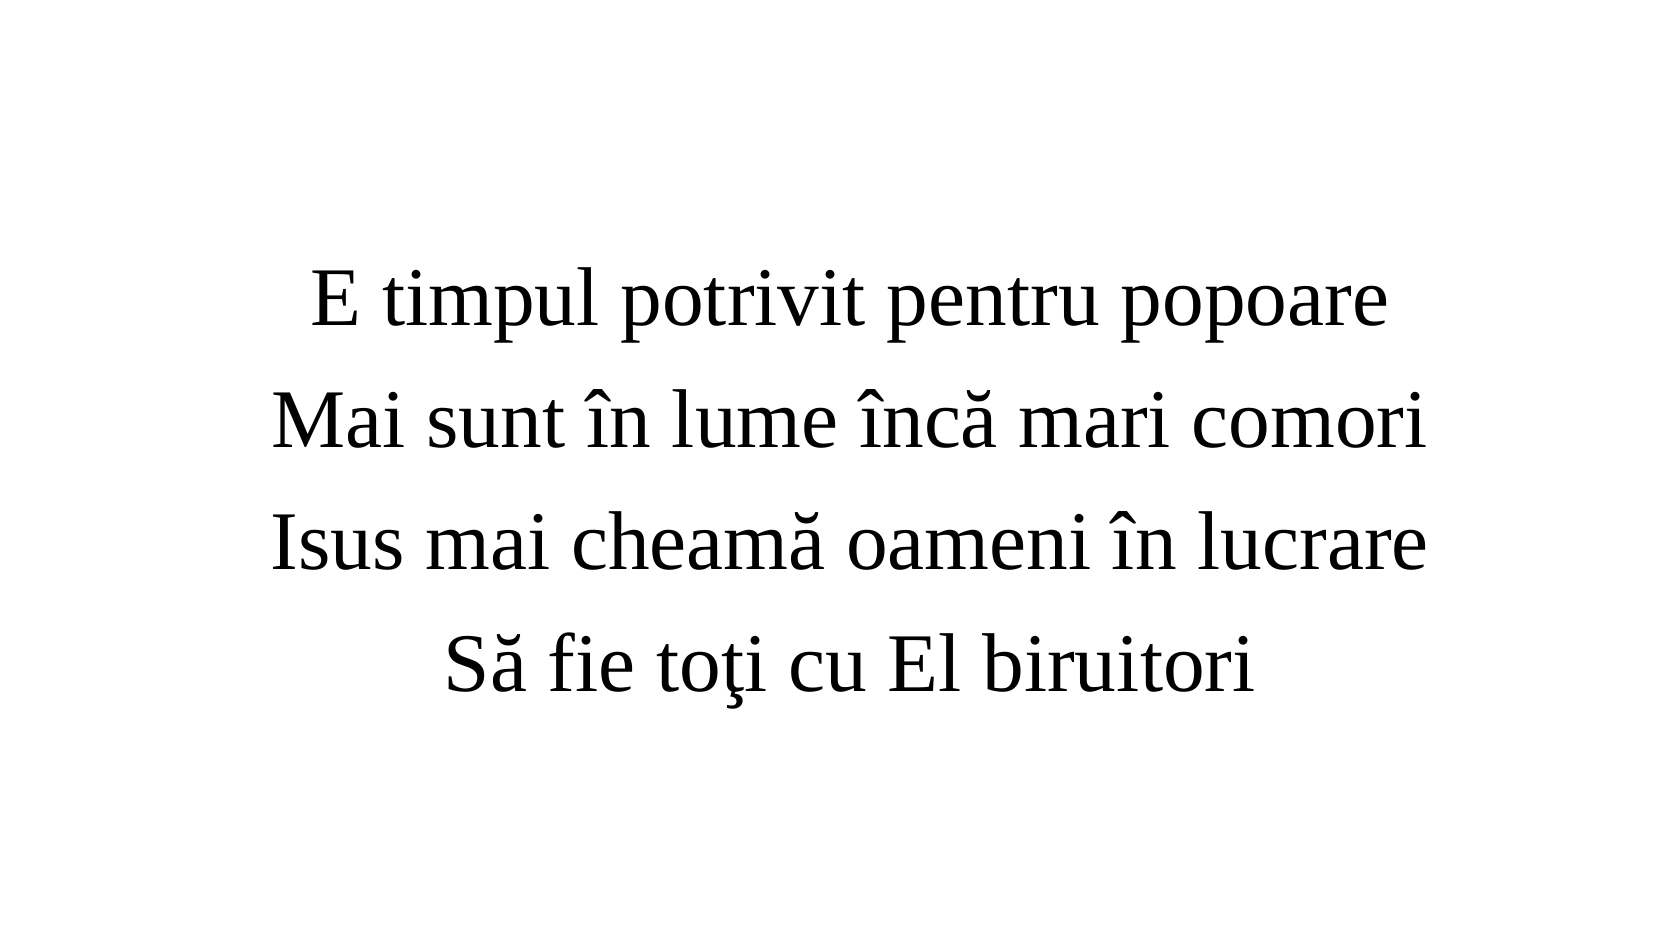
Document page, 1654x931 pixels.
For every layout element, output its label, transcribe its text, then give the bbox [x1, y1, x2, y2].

subtitle E timpul potrivit pentru popoare Mai sunt în lume încă mari comori Isus mai cheamă oameni în lucrare Să fie toţi cu El biruitori [177, 238, 1524, 712]
